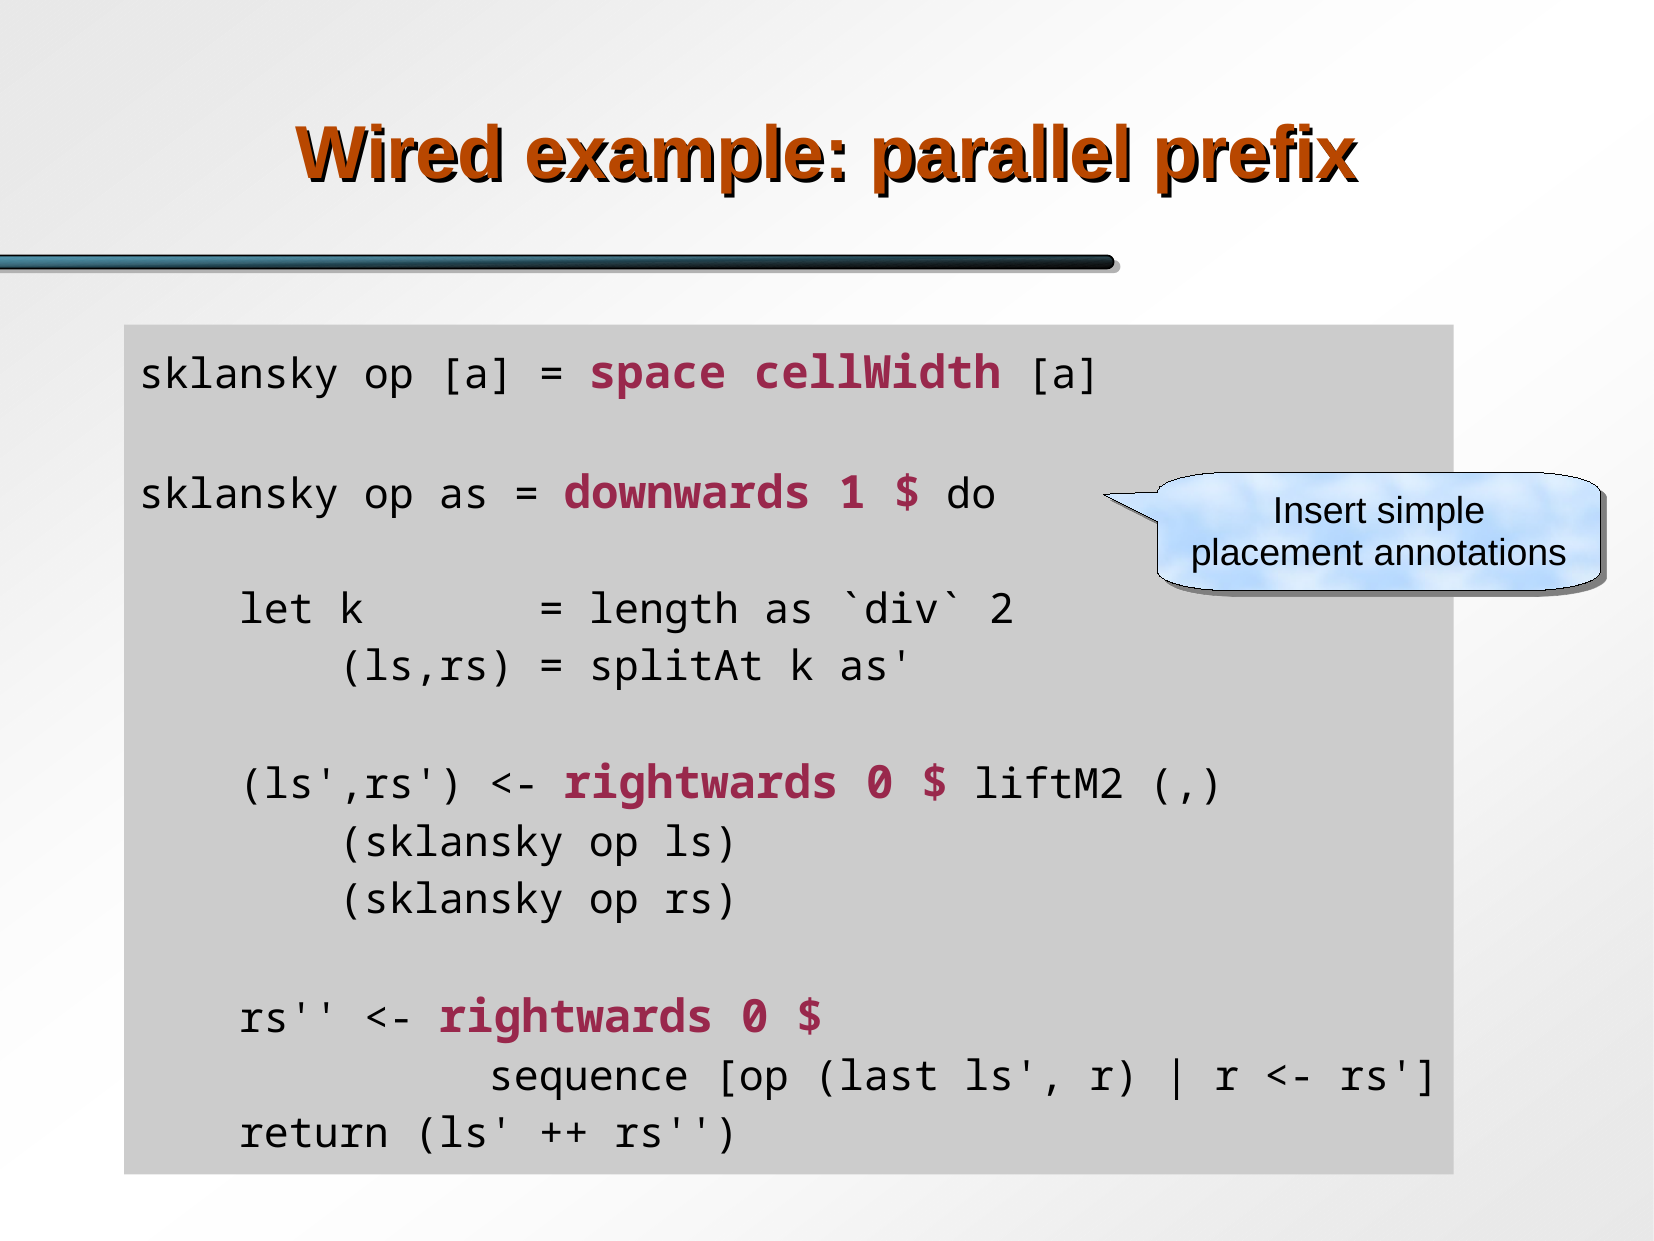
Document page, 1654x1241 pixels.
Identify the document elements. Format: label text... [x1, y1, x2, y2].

text_box sklansky op [a] = space cellWidth [a] sklansky op as = downwards 1 $ do let k = length as `div` 2 (ls,rs) = splitAt k as' (ls',rs') <- rightwards 0 $ liftM2 (,) (sklansky op ls) (sklansky op rs) rs'' <- rightwards 0 $ sequence [op (last ls', r) | r <- rs'] return (ls' ++ rs'') [124, 324, 1454, 1175]
text_box Insert simple placement annotations [1103, 472, 1601, 591]
title Wired example: parallel prefix [82, 49, 1571, 257]
